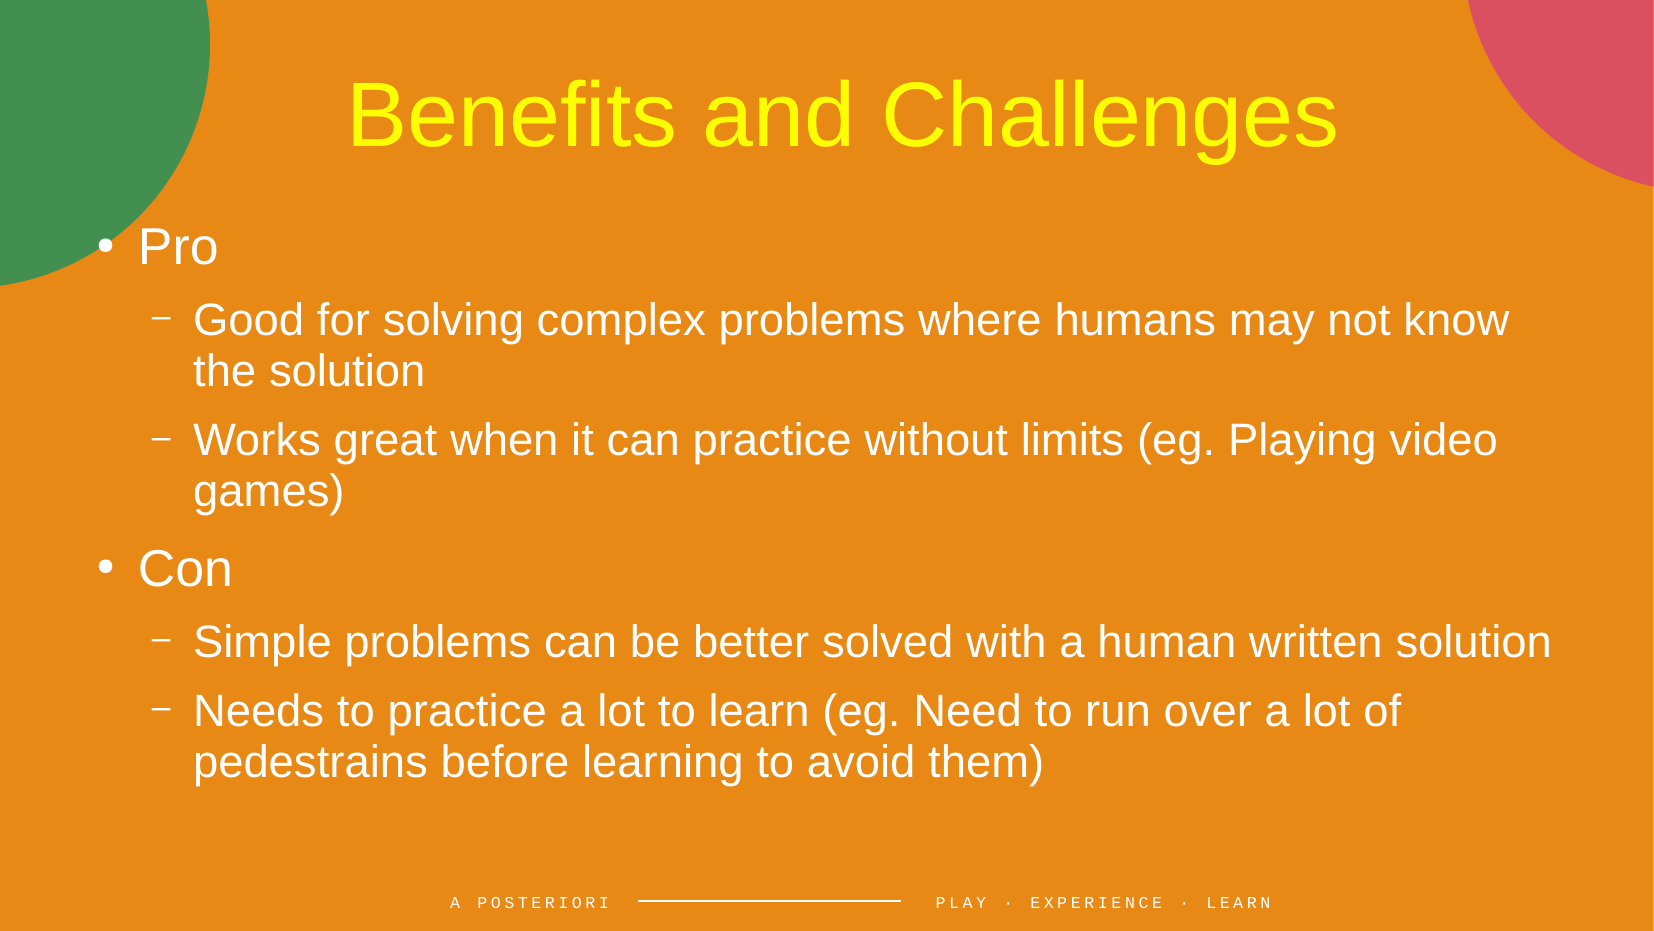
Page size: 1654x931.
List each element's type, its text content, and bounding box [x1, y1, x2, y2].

title Benefits and Challenges [187, 37, 1501, 193]
list Pro Good for solving complex problems where humans may not know the solution Works great when it can practice without limits (eg. Playing video games) Con Simple problems can be better solved with a human written solution Needs to practice a lot to learn (eg. Need to run over a lot of pedestrains before learning to avoid them) [82, 217, 1571, 826]
